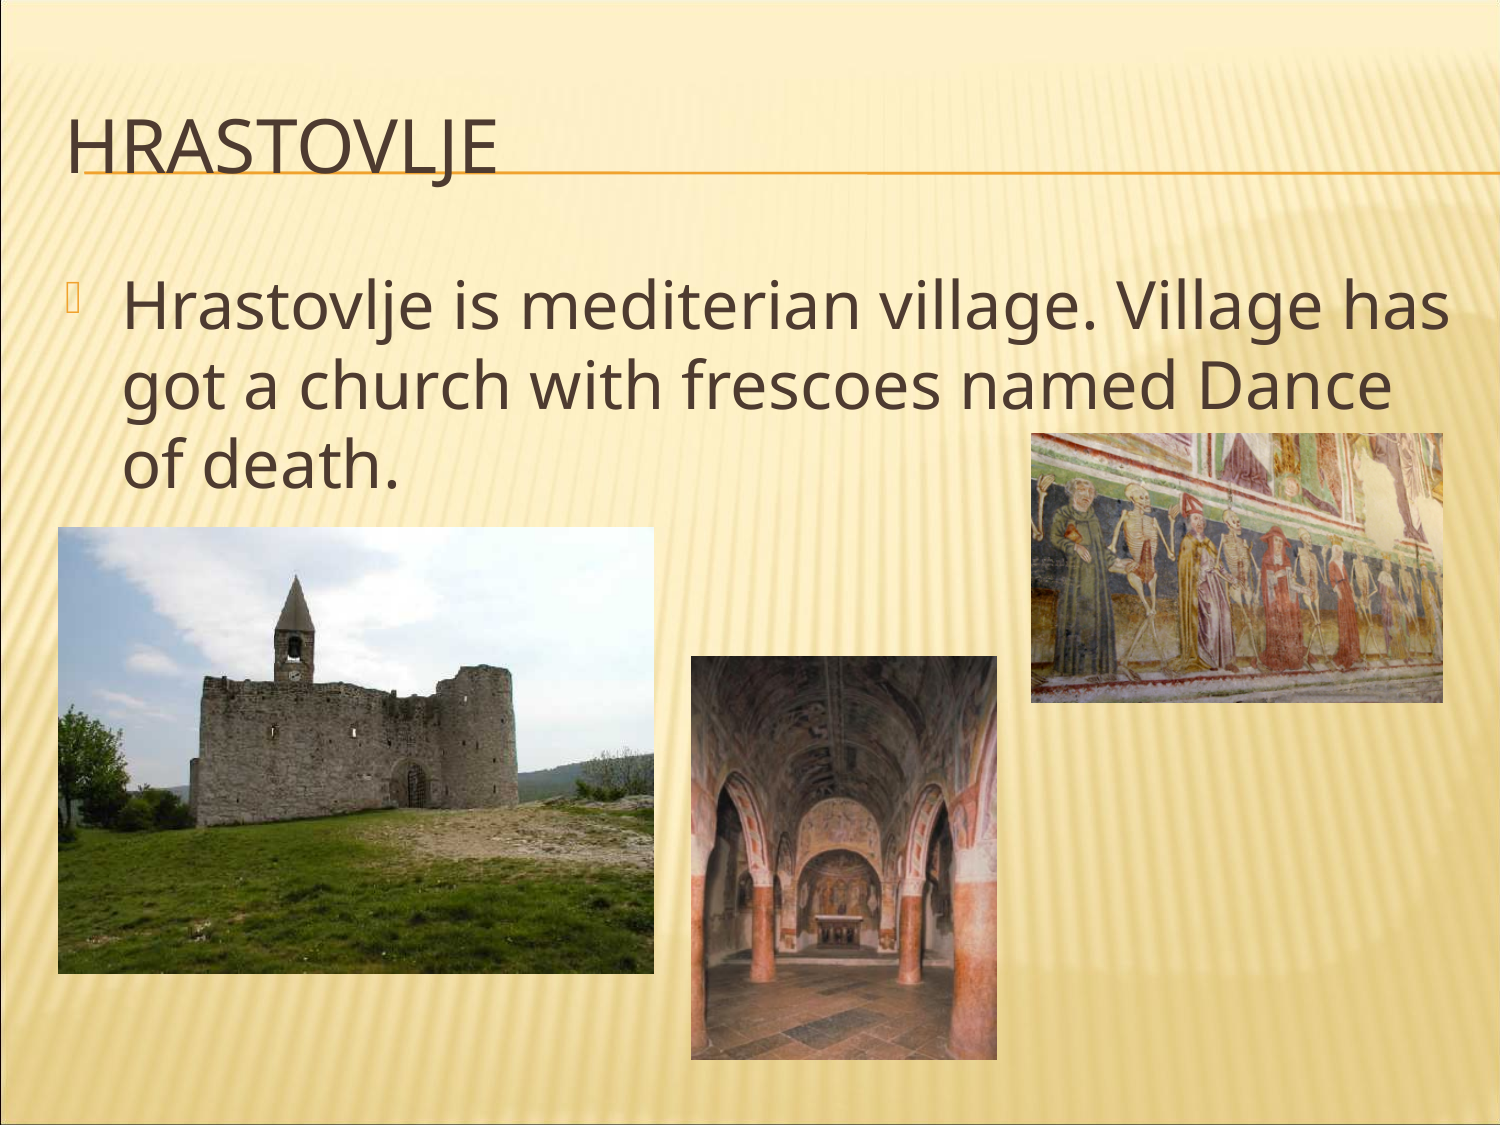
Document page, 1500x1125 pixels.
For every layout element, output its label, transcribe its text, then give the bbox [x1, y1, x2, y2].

list Hrastovlje is mediterian village. Village has got a church with frescoes named Dance of death. [50, 254, 1475, 998]
title hRASTOVLJE [50, 75, 1475, 213]
picture [0, 0, 1500, 1125]
